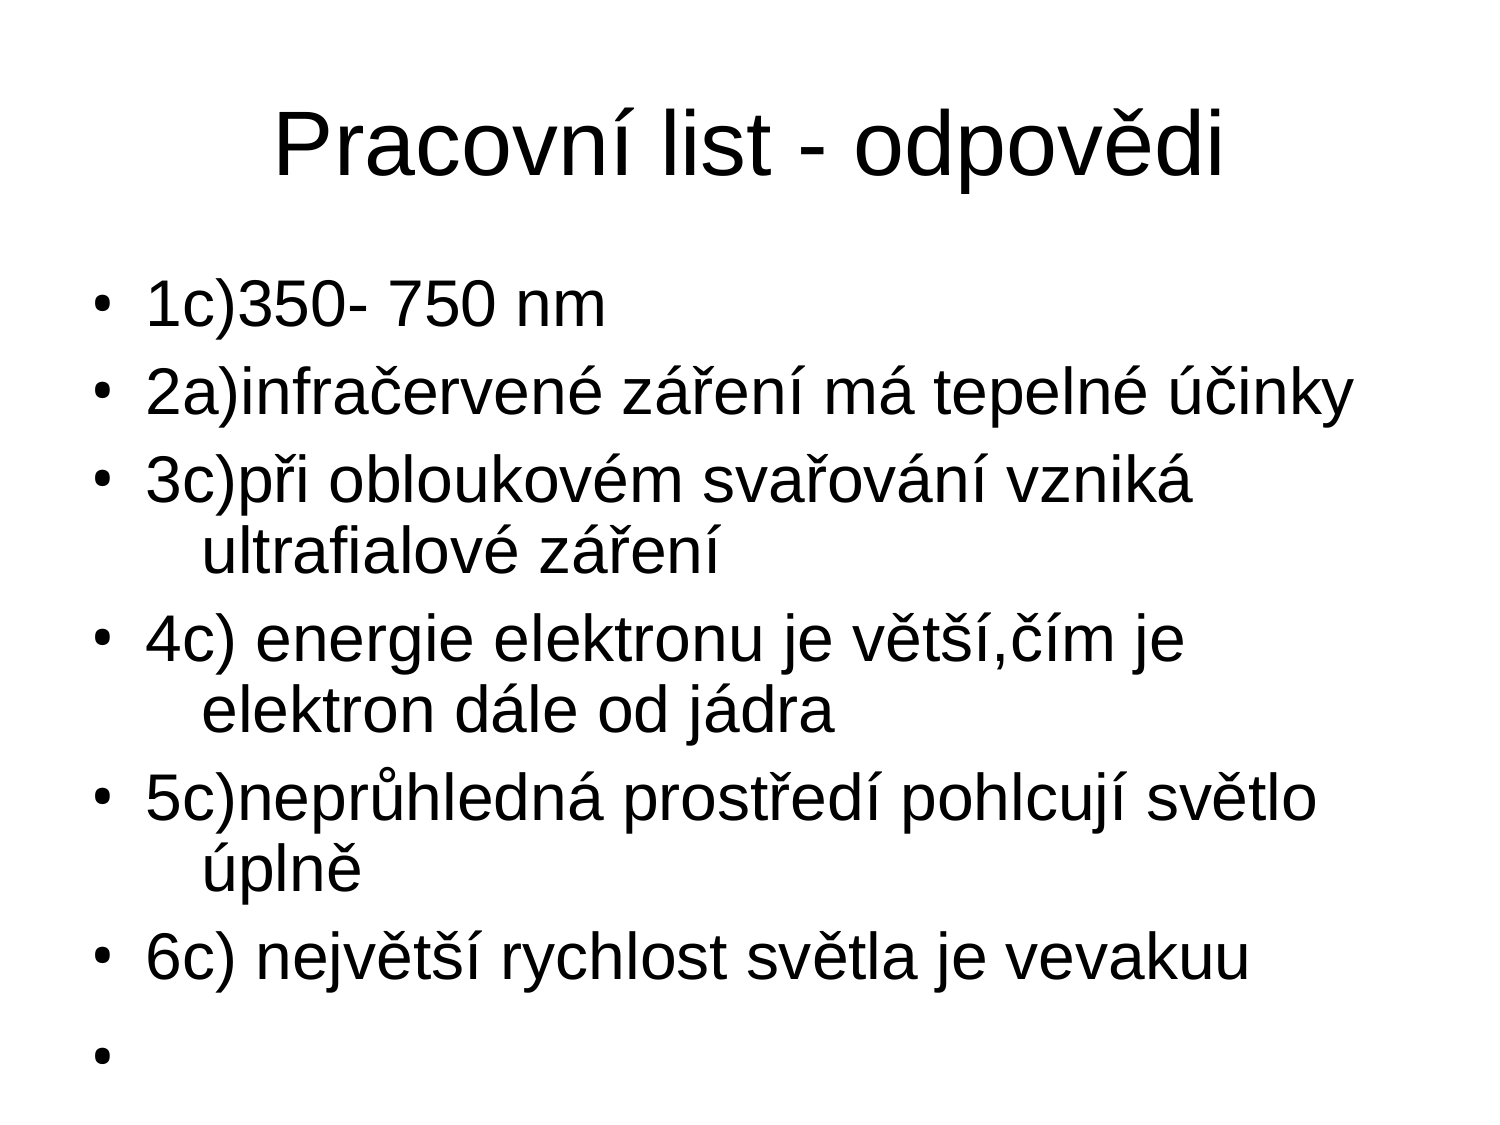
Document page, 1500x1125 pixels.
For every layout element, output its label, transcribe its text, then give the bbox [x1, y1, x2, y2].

list 1c)350- 750 nm 2a)infračervené záření má tepelné účinky 3c)při obloukovém svařování vzniká ultrafialové záření 4c) energie elektronu je větší,čím je elektron dále od jádra 5c)neprůhledná prostředí pohlcují světlo úplně 6c) největší rychlost světla je vevakuu [75, 262, 1426, 1005]
title Pracovní list - odpovědi [75, 45, 1426, 233]
